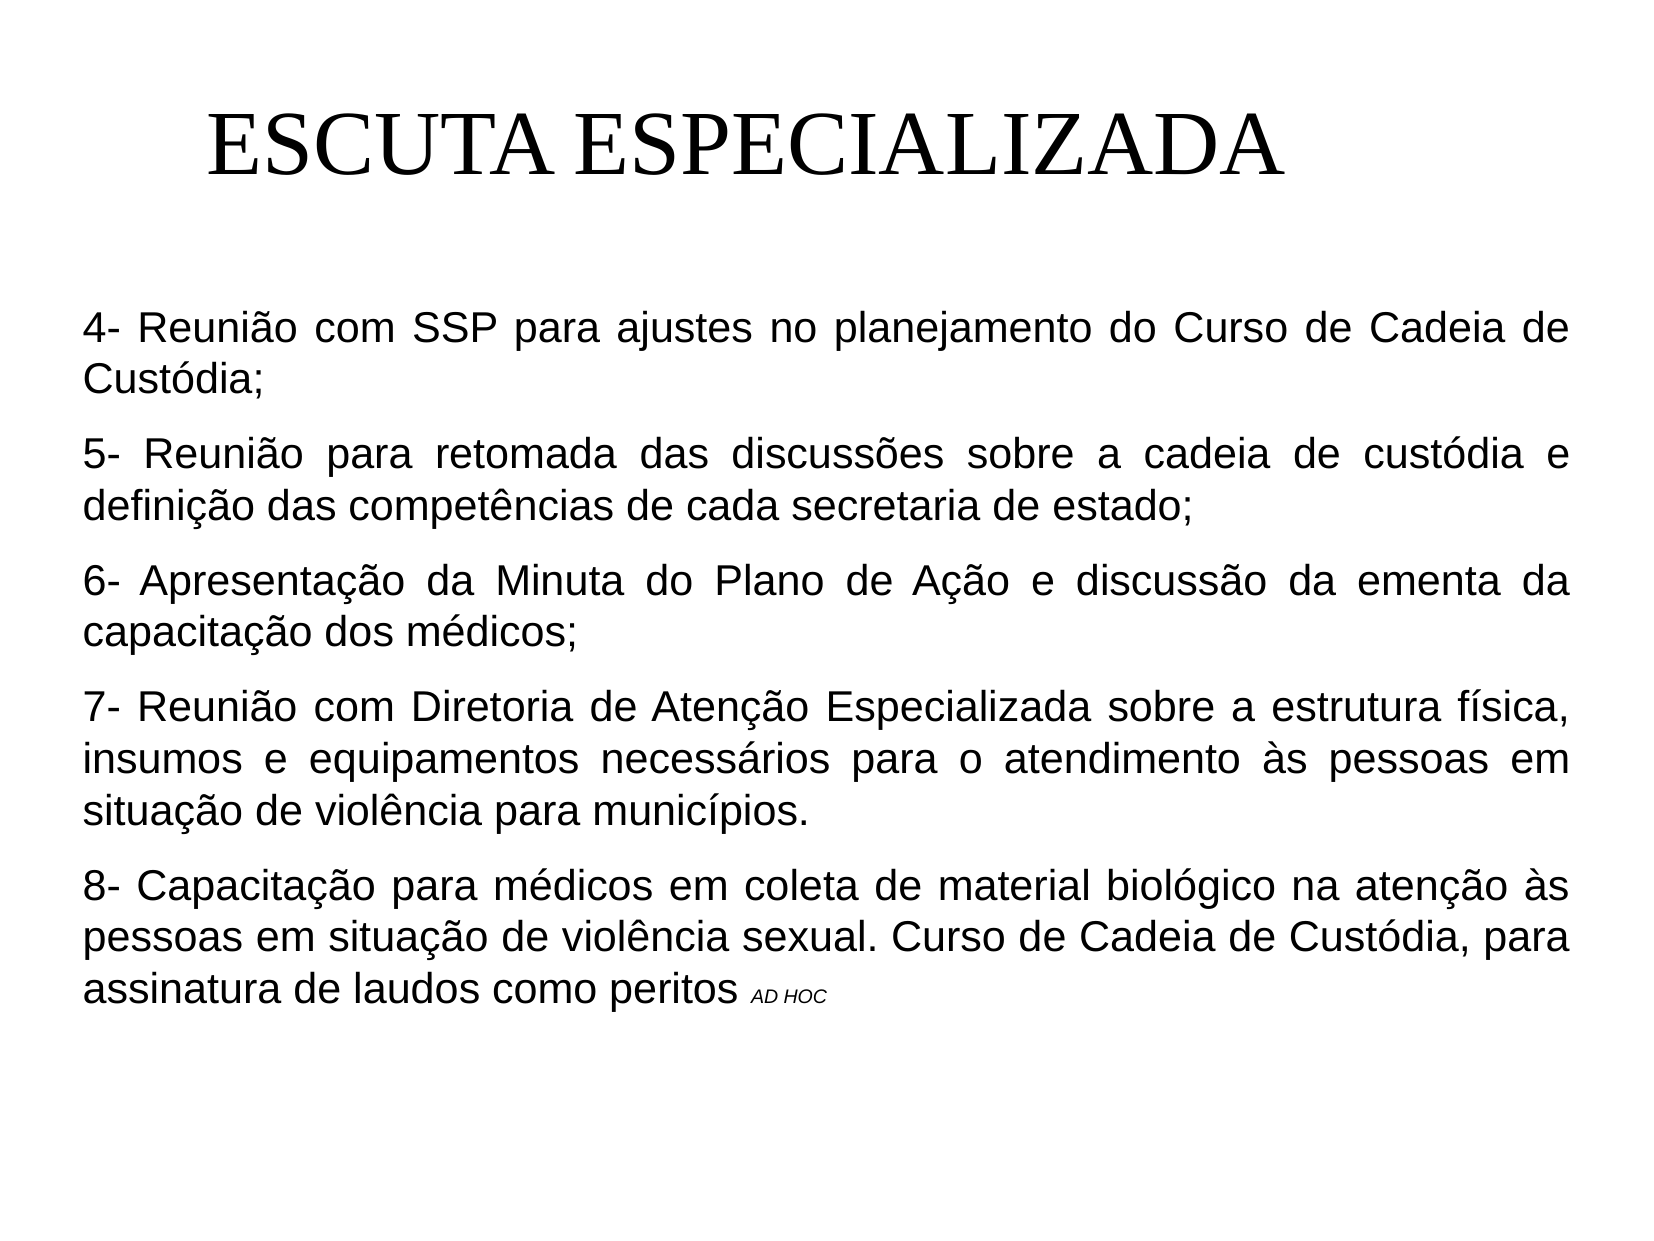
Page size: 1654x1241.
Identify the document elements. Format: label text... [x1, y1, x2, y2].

list 4- Reunião com SSP para ajustes no planejamento do Curso de Cadeia de Custódia; 5- Reunião para retomada das discussões sobre a cadeia de custódia e definição das competências de cada secretaria de estado; 6- Apresentação da Minuta do Plano de Ação e discussão da ementa da capacitação dos médicos; 7- Reunião com Diretoria de Atenção Especializada sobre a estrutura física, insumos e equipamentos necessários para o atendimento às pessoas em situação de violência para municípios. 8- Capacitação para médicos em coleta de material biológico na atenção às pessoas em situação de violência sexual. Curso de Cadeia de Custódia, para assinatura de laudos como peritos AD HOC [82, 299, 1571, 1019]
title ESCUTA ESPECIALIZADA [82, 47, 1412, 229]
